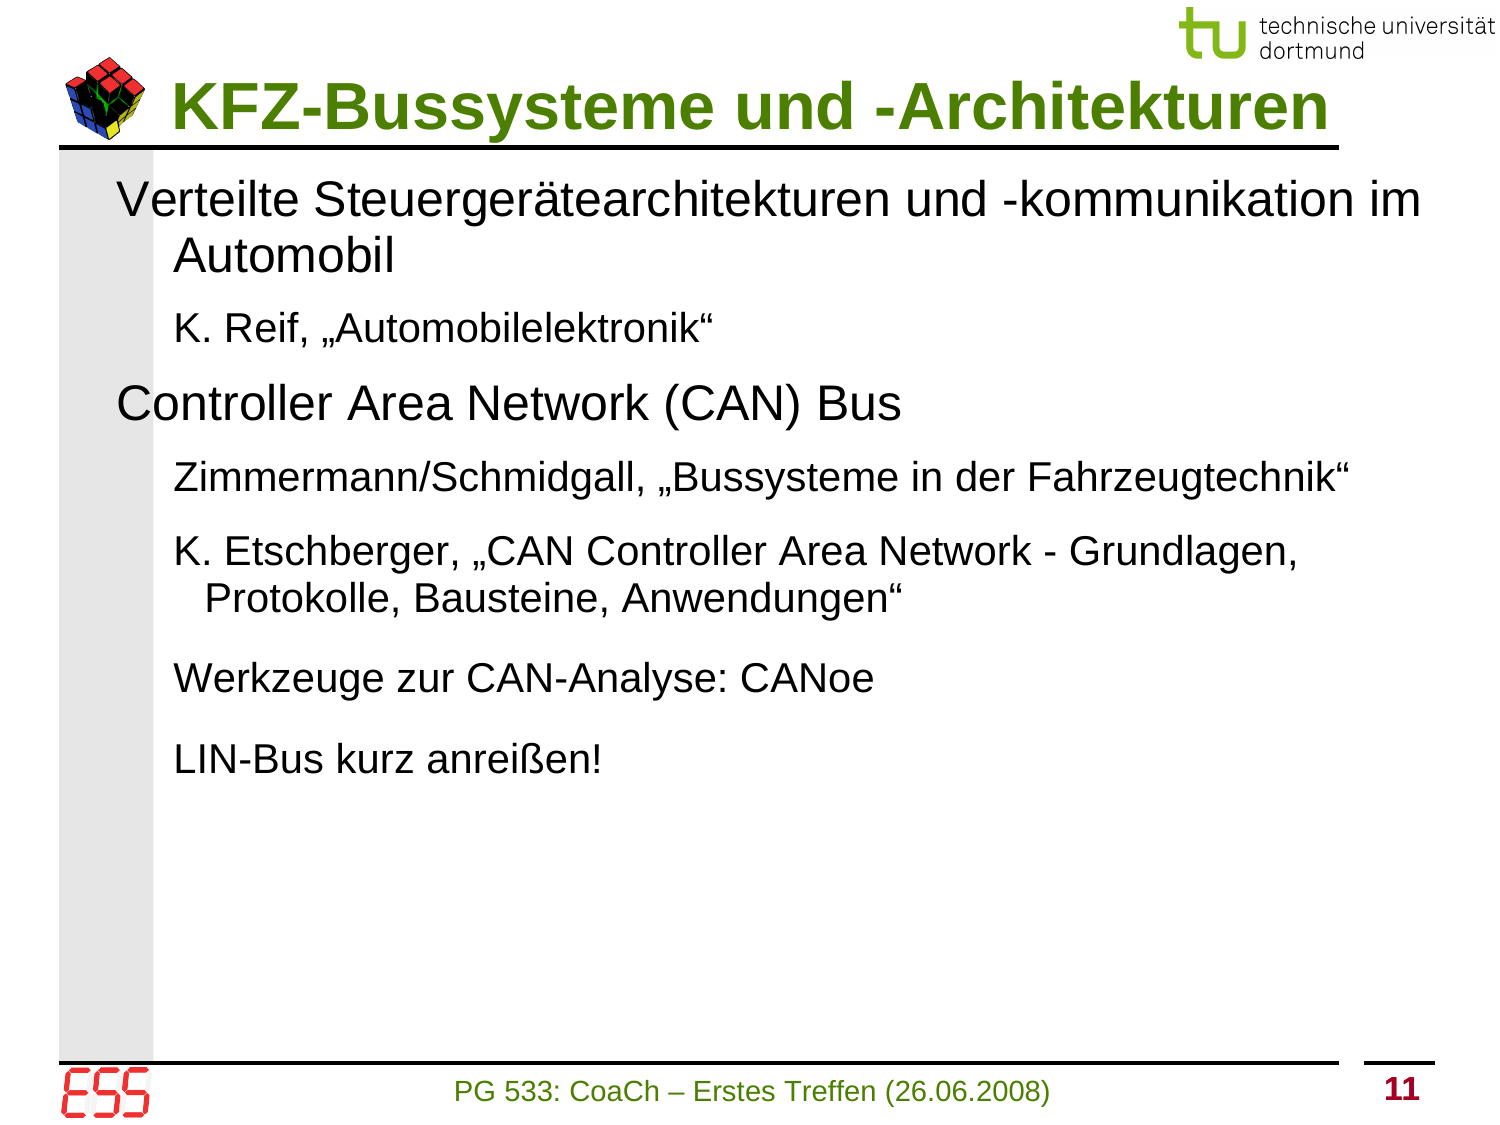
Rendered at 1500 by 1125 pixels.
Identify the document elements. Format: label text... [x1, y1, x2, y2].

picture [61, 1067, 152, 1118]
title KFZ-Bussysteme und -Architekturen [171, 49, 1410, 159]
picture [65, 57, 145, 140]
picture [1179, 7, 1495, 59]
list Verteilte Steuergerätearchitekturen und -kommunikation im Automobil K. Reif, „Automobilelektronik“ Controller Area Network (CAN) Bus Zimmermann/Schmidgall, „Bussysteme in der Fahrzeugtechnik“ K. Etschberger, „CAN Controller Area Network - Grundlagen, Protokolle, Bausteine, Anwendungen“ Werkzeuge zur CAN-Analyse: CANoe LIN-Bus kurz anreißen! [116, 171, 1474, 783]
